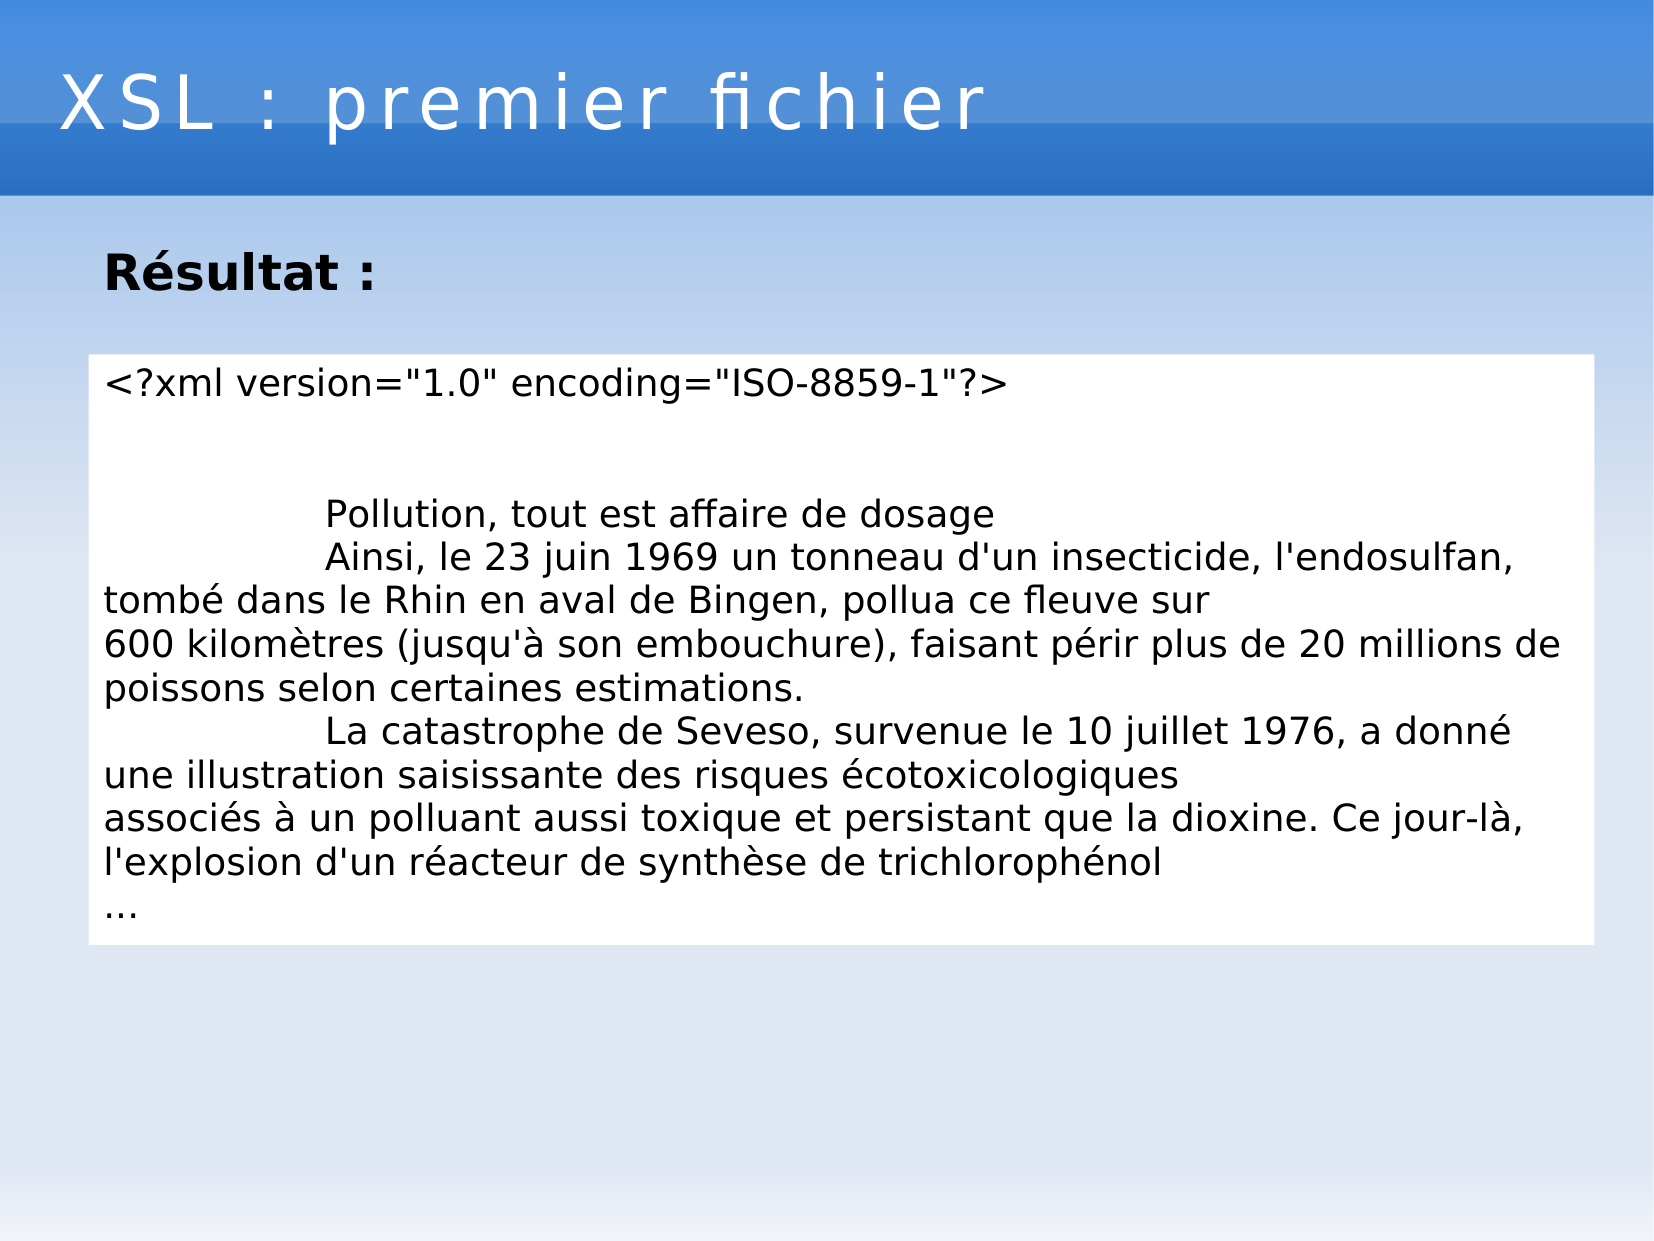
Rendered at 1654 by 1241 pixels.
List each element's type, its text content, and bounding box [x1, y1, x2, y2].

picture [0, 0, 1654, 1241]
title XSL : premier fichier [59, 29, 1270, 178]
text_box Résultat : [88, 236, 393, 310]
text_box <?xml version="1.0" encoding="ISO-8859-1"?> Pollution, tout est affaire de dosage Ainsi, le 23 juin 1969 un tonneau d'un insecticide, l'endosulfan, tombé dans le Rhin en aval de Bingen, pollua ce fleuve sur 600 kilomètres (jusqu'à son embouchure), faisant périr plus de 20 millions de poissons selon certaines estimations. La catastrophe de Seveso, survenue le 10 juillet 1976, a donné une illustration saisissante des risques écotoxicologiques associés à un polluant aussi toxique et persistant que la dioxine. Ce jour-là, l'explosion d'un réacteur de synthèse de trichlorophénol ... [88, 354, 1595, 945]
